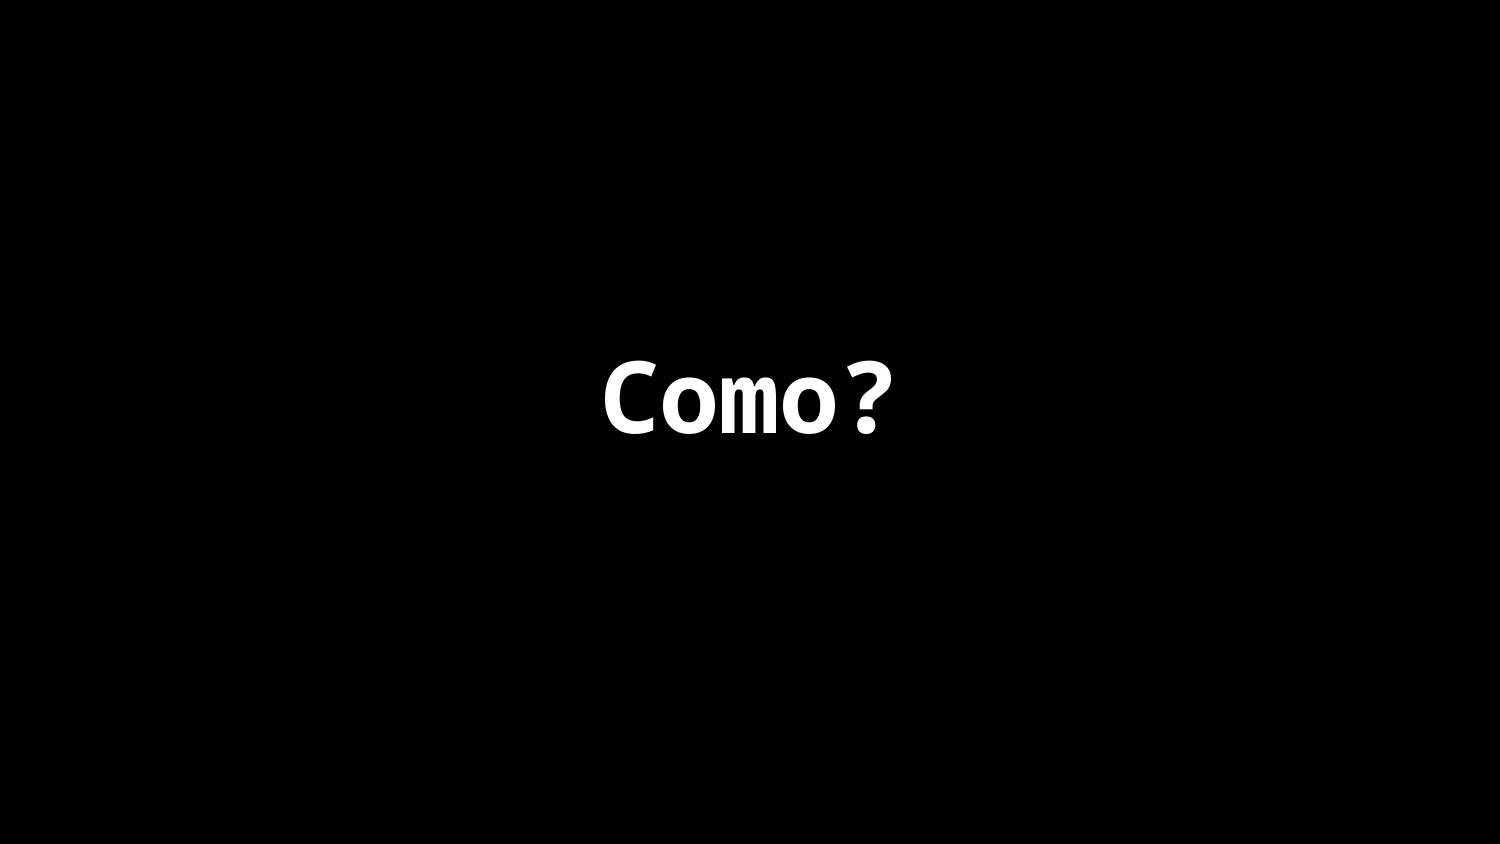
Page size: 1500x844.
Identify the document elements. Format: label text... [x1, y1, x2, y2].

title Como? [51, 374, 1449, 469]
